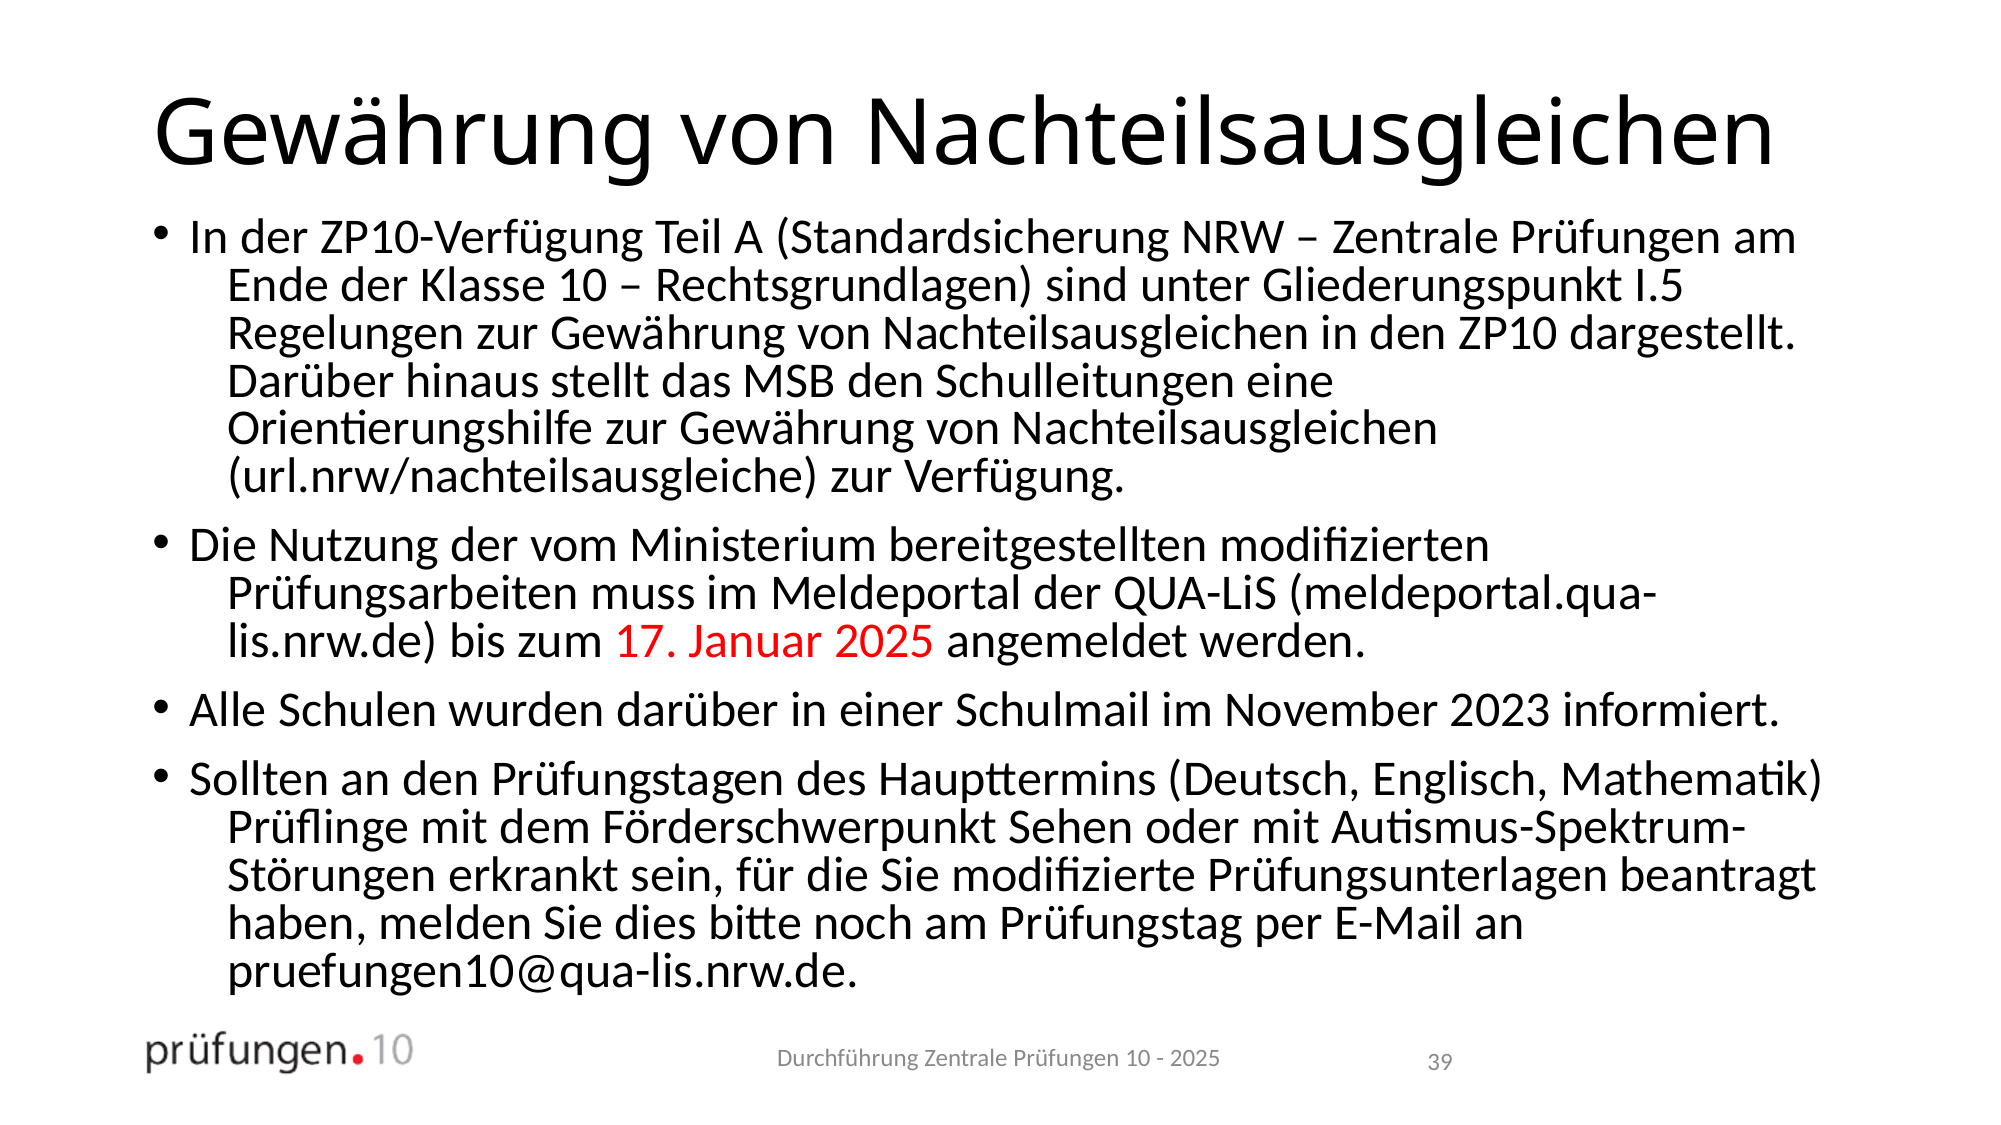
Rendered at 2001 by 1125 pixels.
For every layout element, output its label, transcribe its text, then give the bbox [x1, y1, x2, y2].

list In der ZP10-Verfügung Teil A (Standardsicherung NRW – Zentrale Prüfungen am Ende der Klasse 10 – Rechtsgrundlagen) sind unter Gliederungspunkt I.5 Regelungen zur Gewährung von Nachteilsausgleichen in den ZP10 dargestellt. Darüber hinaus stellt das MSB den Schulleitungen eine Orientierungshilfe zur Gewährung von Nachteilsausgleichen (url.nrw/nachteilsausgleiche) zur Verfügung. Die Nutzung der vom Ministerium bereitgestellten modifizierten Prüfungsarbeiten muss im Meldeportal der QUA-LiS (meldeportal.qua-lis.nrw.de) bis zum 17. Januar 2025 angemeldet werden. Alle Schulen wurden darüber in einer Schulmail im November 2023 informiert. Sollten an den Prüfungstagen des Haupttermins (Deutsch, Englisch, Mathematik) Prüflinge mit dem Förderschwerpunkt Sehen oder mit Autismus-Spektrum-Störungen erkrankt sein, für die Sie modifizierte Prüfungsunterlagen beantragt haben, melden Sie dies bitte noch am Prüfungstag per E-Mail an pruefungen10@qua-lis.nrw.de. [137, 207, 1863, 1014]
title Gewährung von Nachteilsausgleichen [137, 77, 1863, 193]
picture [137, 1023, 423, 1080]
text_box <Foliennummer> [1412, 1030, 1863, 1091]
